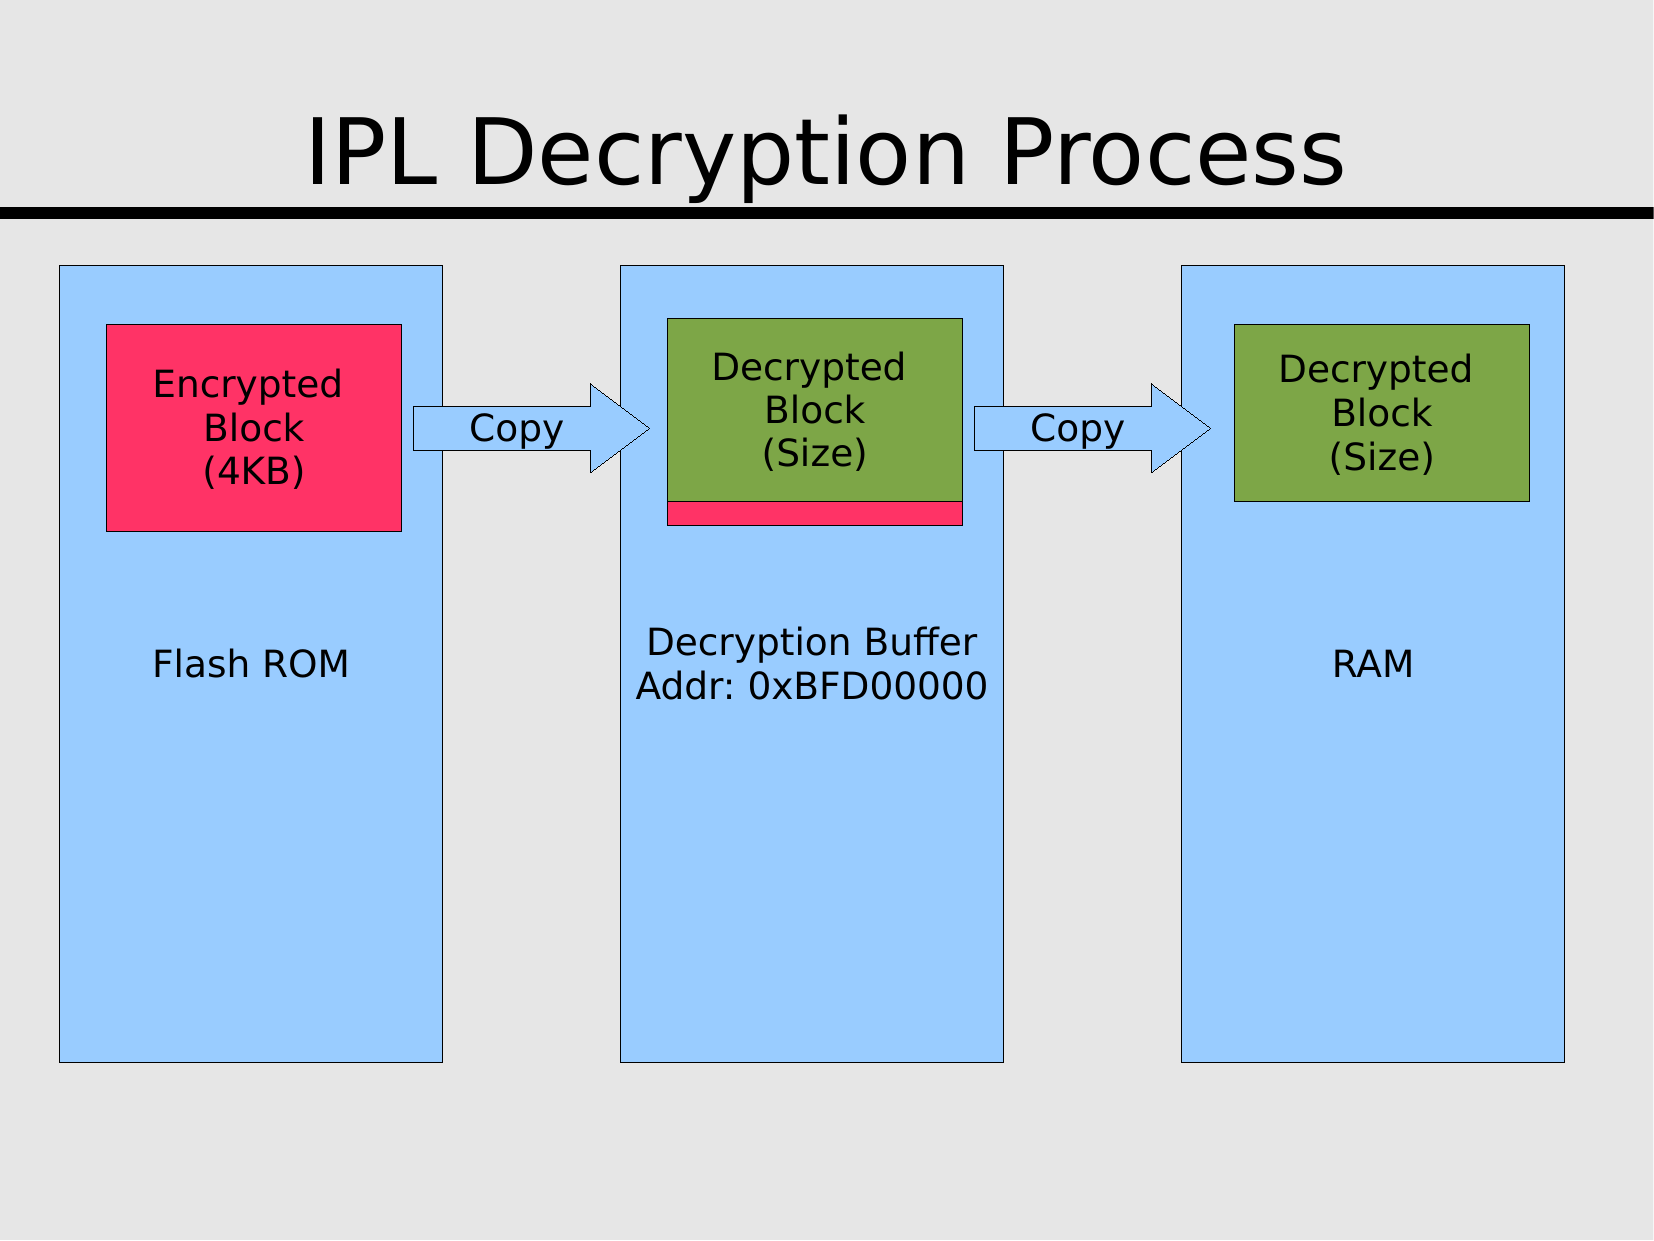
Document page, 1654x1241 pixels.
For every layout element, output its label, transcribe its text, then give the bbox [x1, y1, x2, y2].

text_box Encrypted Block (4KB) [106, 324, 402, 532]
text_box RAM [1181, 265, 1565, 1063]
text_box Copy [974, 383, 1211, 473]
text_box Flash ROM [59, 265, 443, 1063]
text_box Decryption Buffer Addr: 0xBFD00000 [620, 265, 1004, 1063]
title IPL Decryption Process [82, 49, 1571, 257]
text_box Decrypted Block (Size) [1234, 324, 1530, 502]
text_box Copy [413, 383, 650, 473]
text_box Decrypted Block (Size) [667, 318, 963, 502]
text_box Encrypted Block (4KB) [667, 502, 963, 526]
